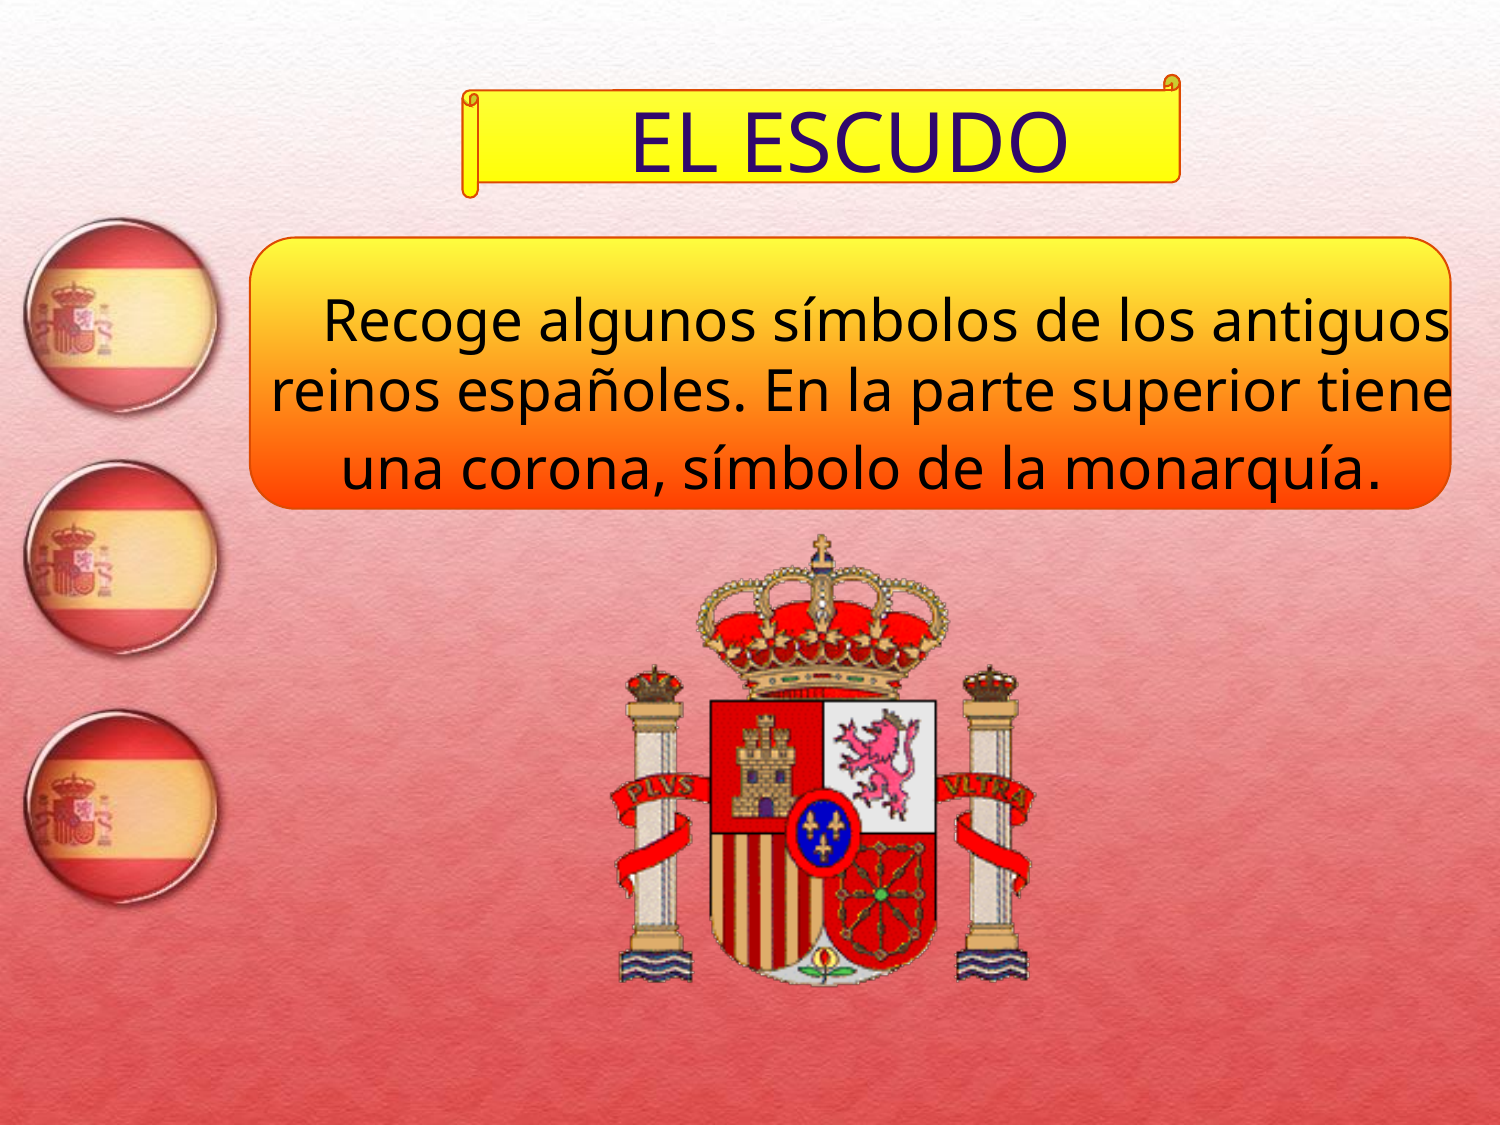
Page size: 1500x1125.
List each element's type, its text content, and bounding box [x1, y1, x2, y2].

title EL ESCUDO [212, 45, 1488, 233]
text_box [250, 237, 1450, 275]
text_box Recoge algunos símbolos de los antiguos reinos españoles. En la parte superior tiene una corona, símbolo de la monarquía. [225, 275, 1500, 1018]
picture [0, 0, 1500, 1125]
